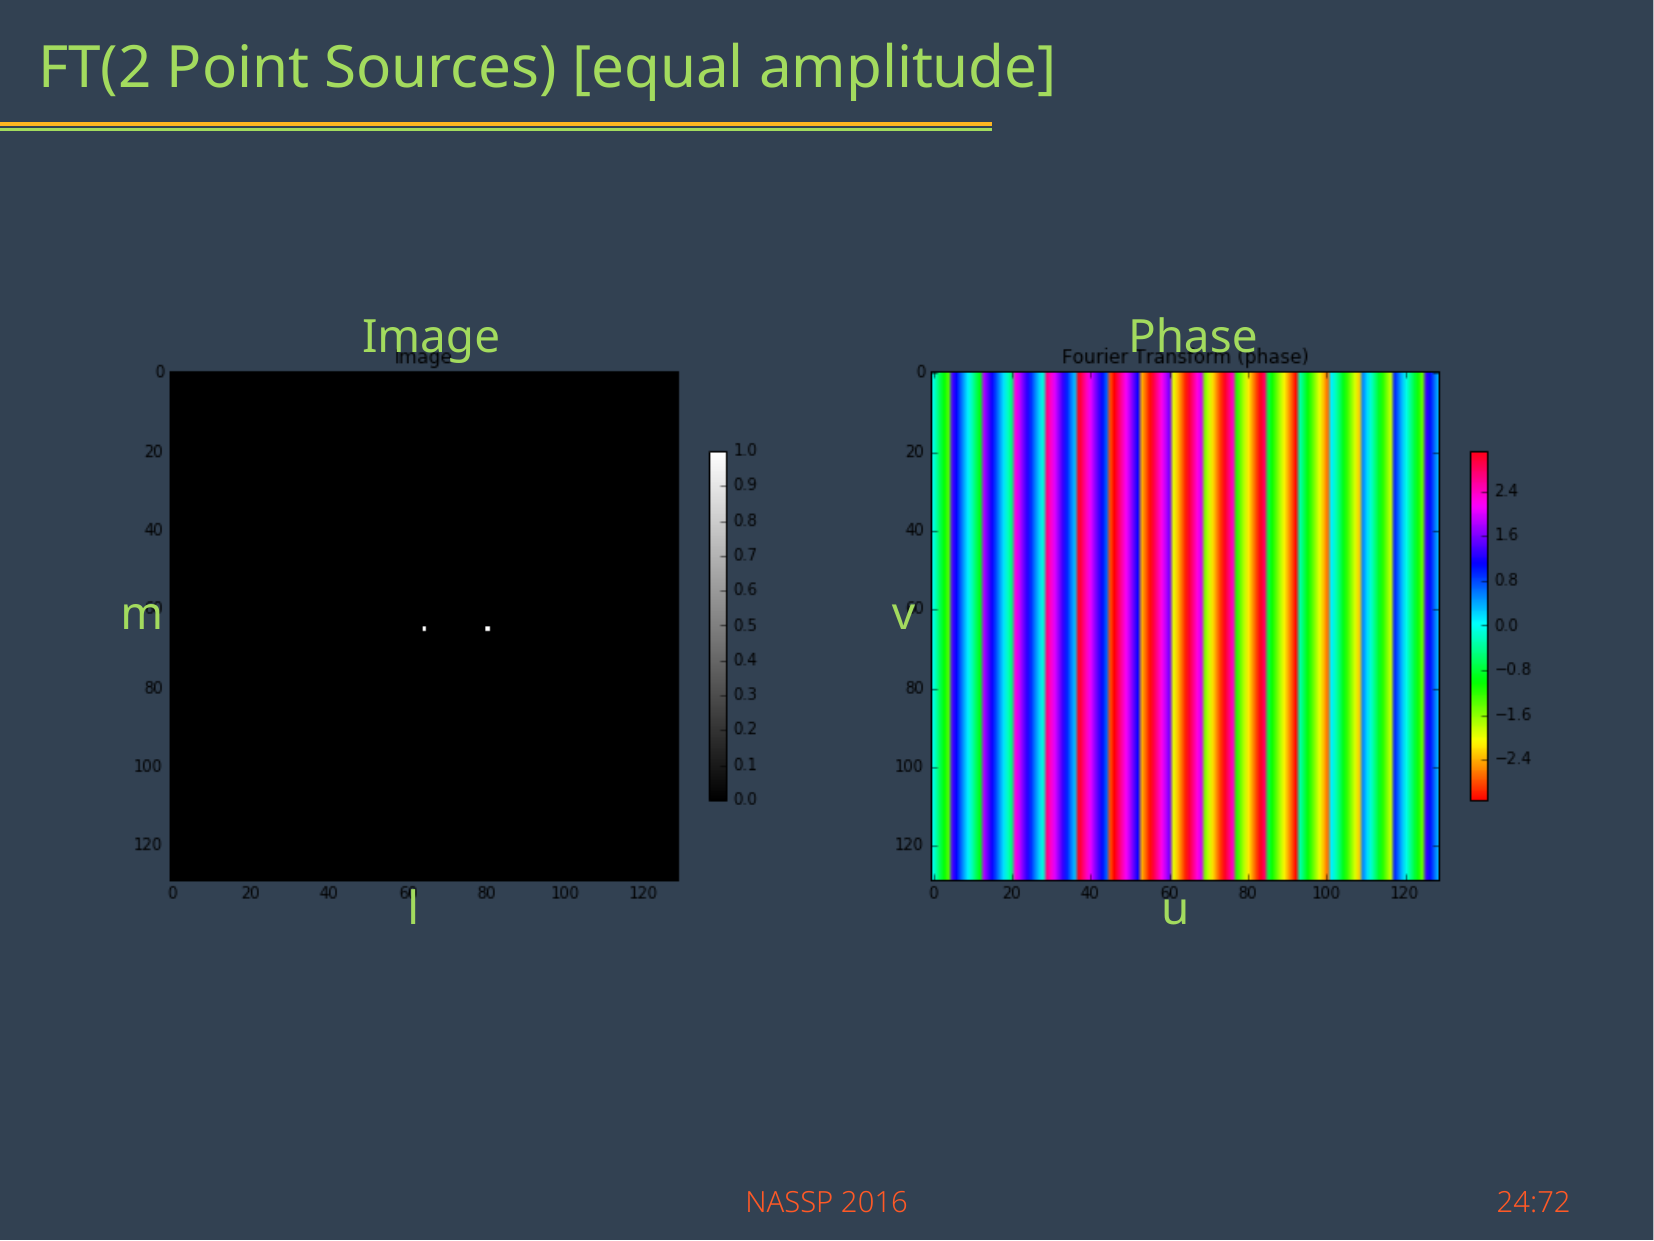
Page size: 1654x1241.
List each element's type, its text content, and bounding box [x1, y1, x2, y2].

text_box Image [230, 296, 632, 367]
text_box FT(2 Point Sources) [equal amplitude] [23, 17, 1182, 103]
text_box Phase [992, 296, 1394, 367]
picture [123, 337, 1542, 913]
text_box m [76, 572, 207, 643]
text_box l [348, 868, 479, 938]
text_box v [838, 572, 969, 643]
text_box u [1110, 868, 1241, 938]
